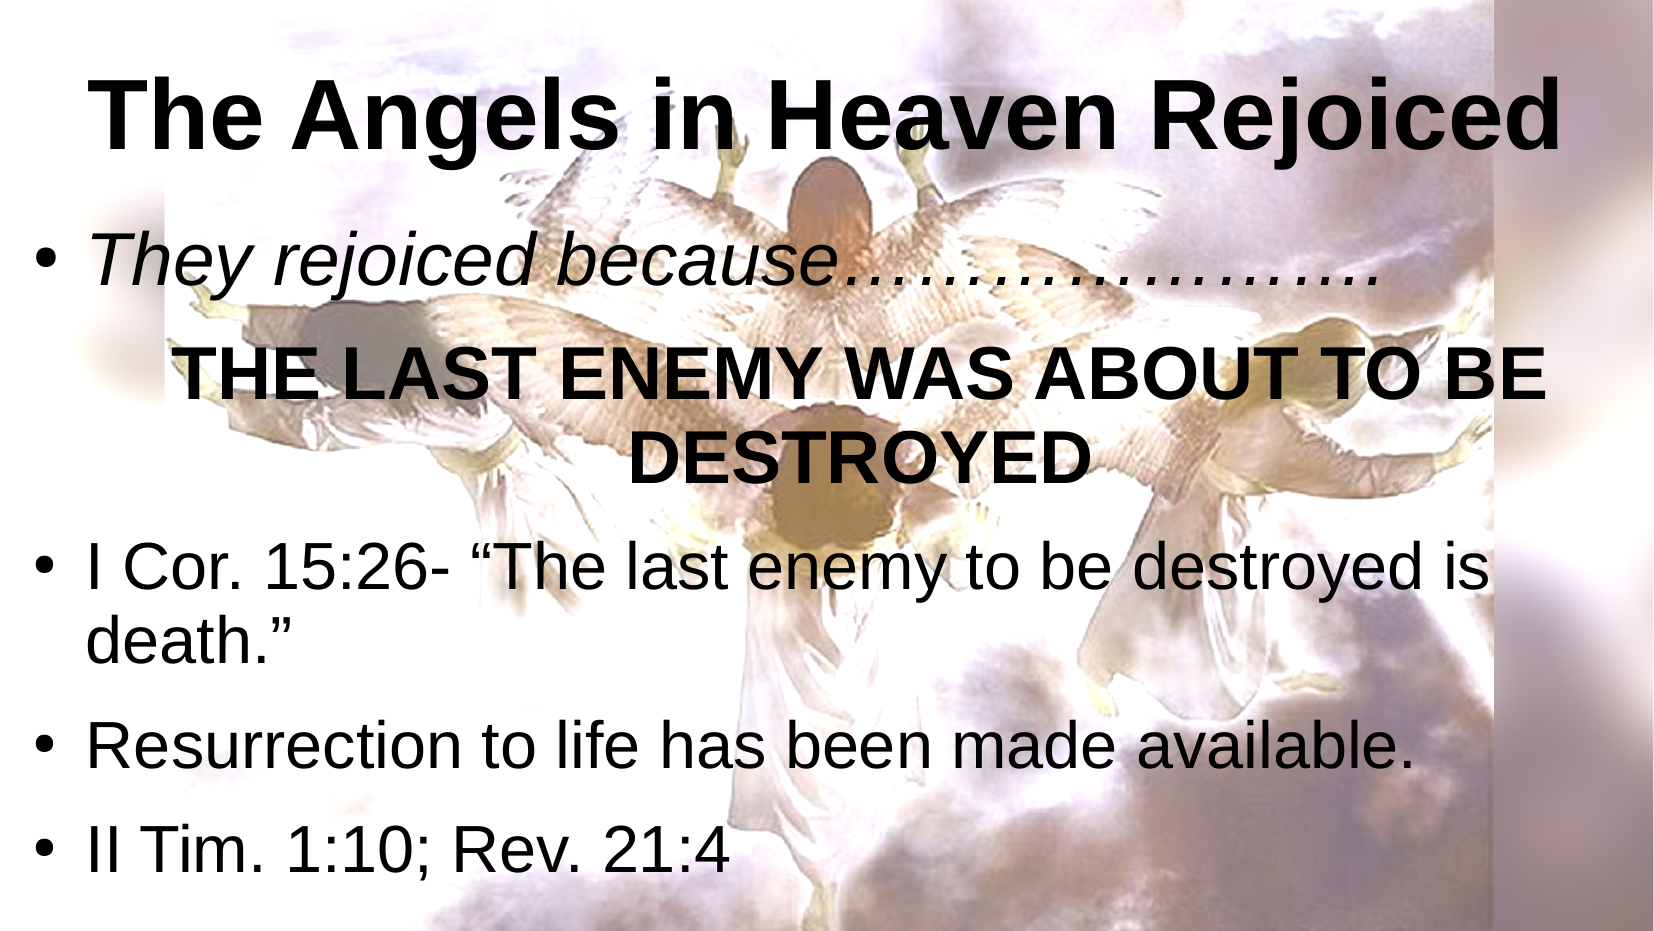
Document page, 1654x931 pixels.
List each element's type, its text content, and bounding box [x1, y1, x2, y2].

list They rejoiced because…………………. THE LAST ENEMY WAS ABOUT TO BE DESTROYED I Cor. 15:26- “The last enemy to be destroyed is death.” Resurrection to life has been made available. II Tim. 1:10; Rev. 21:4 [15, 217, 1636, 916]
picture [0, 0, 1654, 931]
title The Angels in Heaven Rejoiced [82, 37, 1571, 193]
